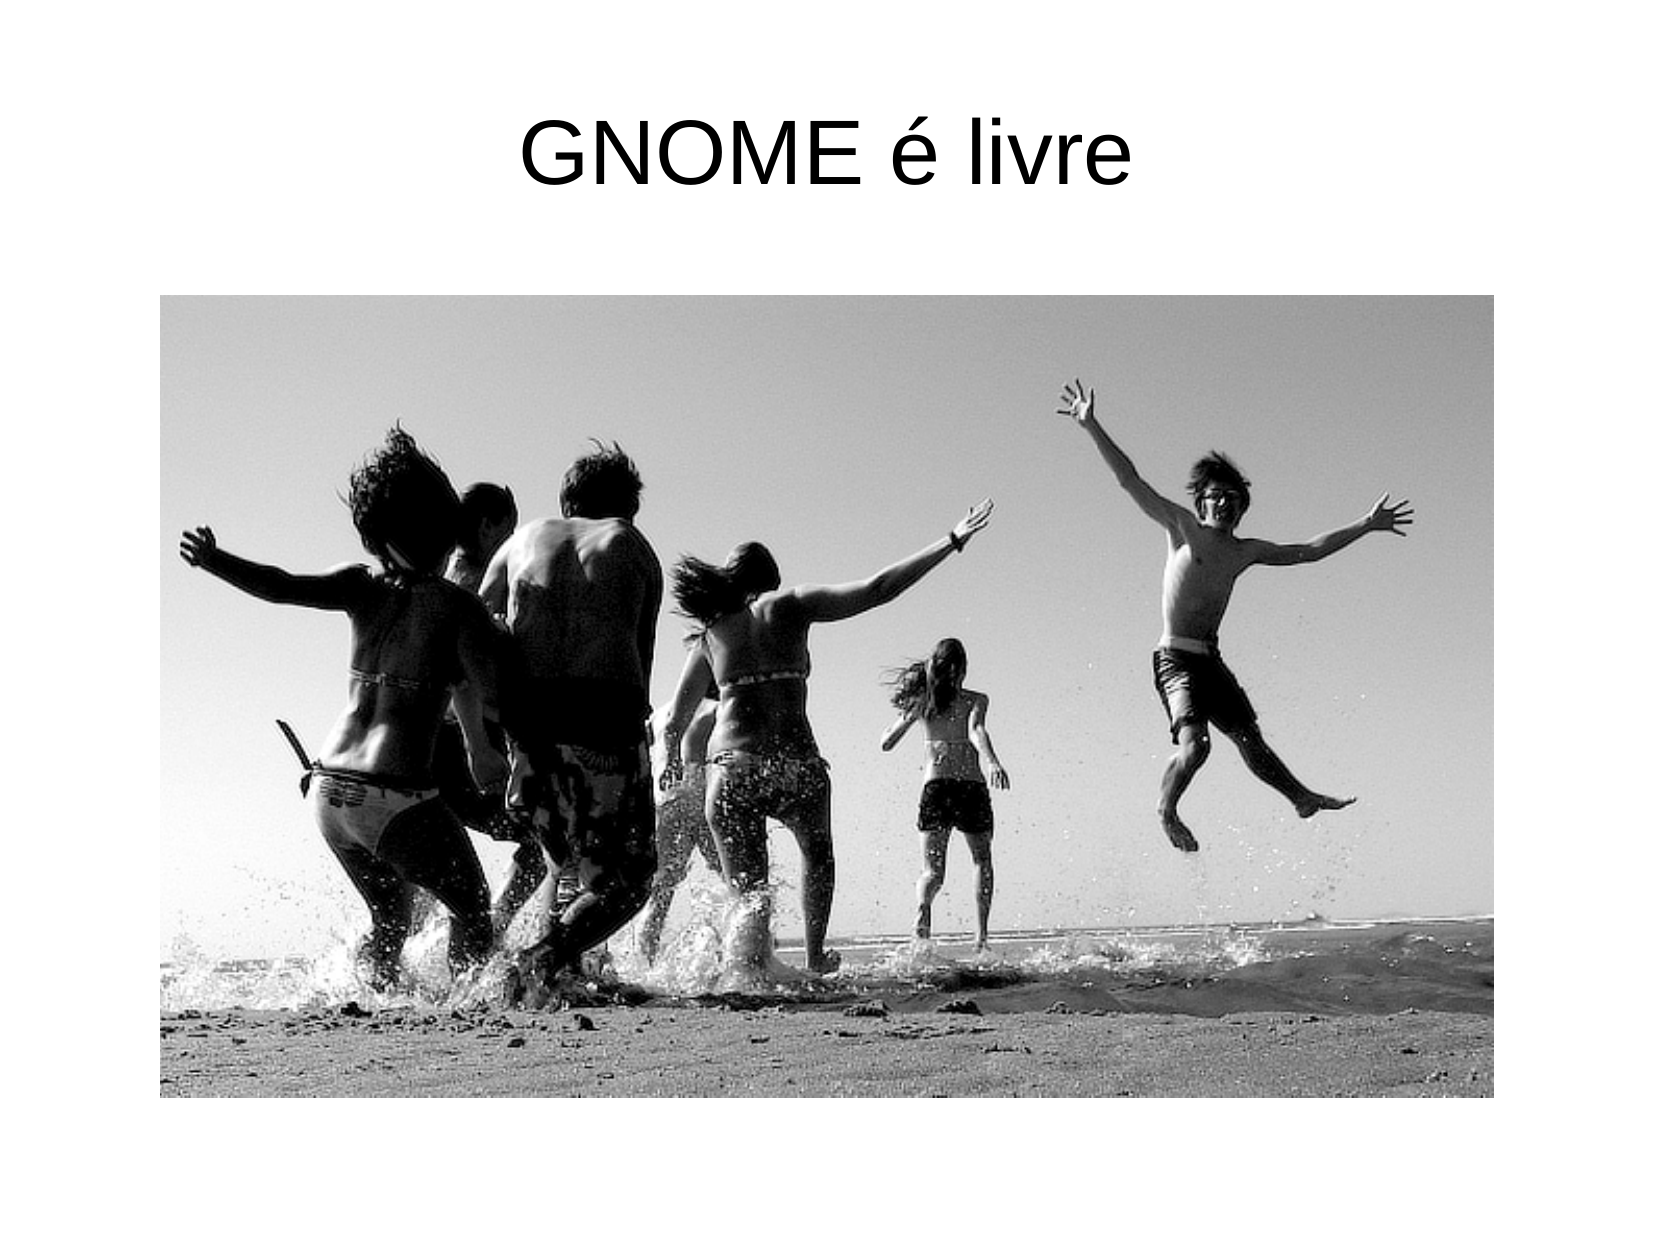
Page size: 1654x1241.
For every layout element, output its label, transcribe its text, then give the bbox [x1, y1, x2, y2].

title GNOME é livre [82, 56, 1571, 250]
picture [160, 295, 1494, 1098]
